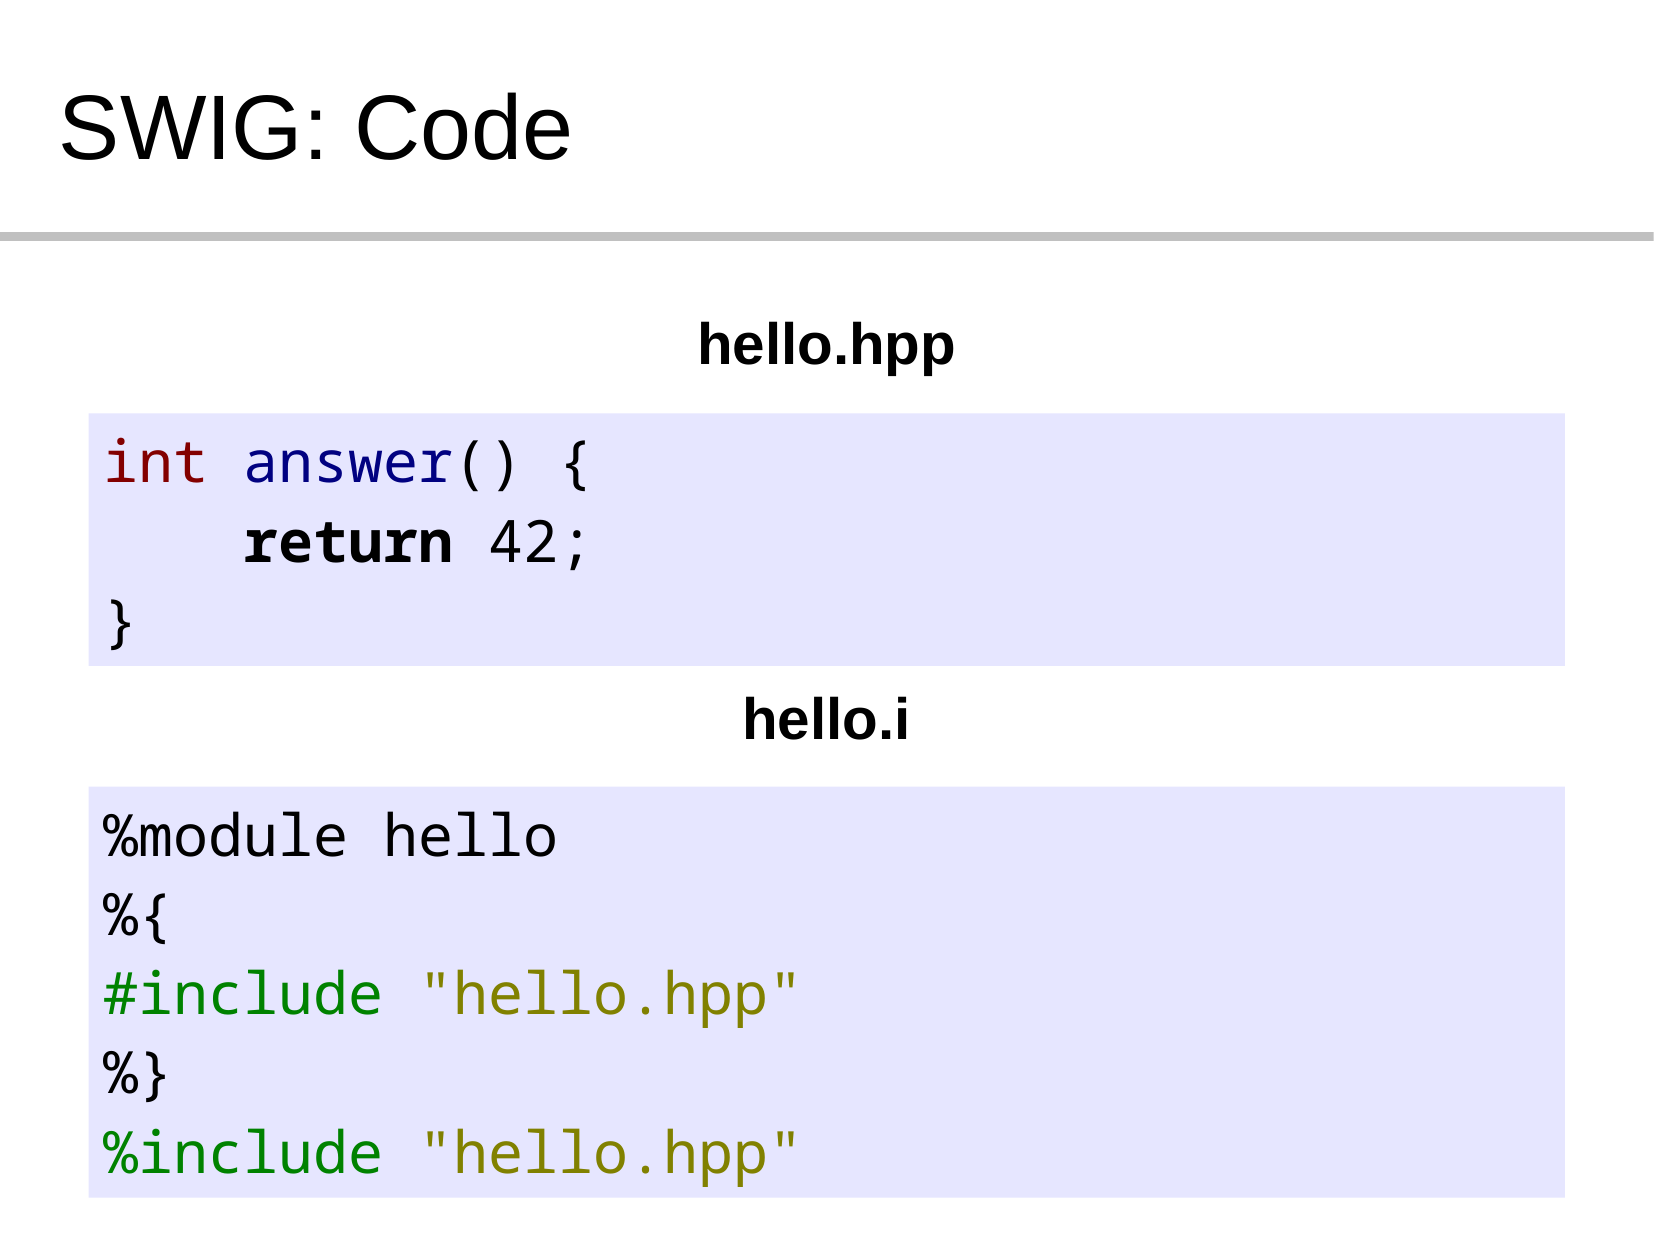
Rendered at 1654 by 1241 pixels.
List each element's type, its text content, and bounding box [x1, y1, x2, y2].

text_box hello.i [88, 679, 1565, 759]
title SWIG: Code [59, 49, 1595, 207]
text_box int answer() { return 42; } [88, 413, 1565, 621]
text_box %module hello %{ #include "hello.hpp" %} %include "hello.hpp" [88, 786, 1565, 1093]
text_box hello.hpp [88, 304, 1565, 384]
